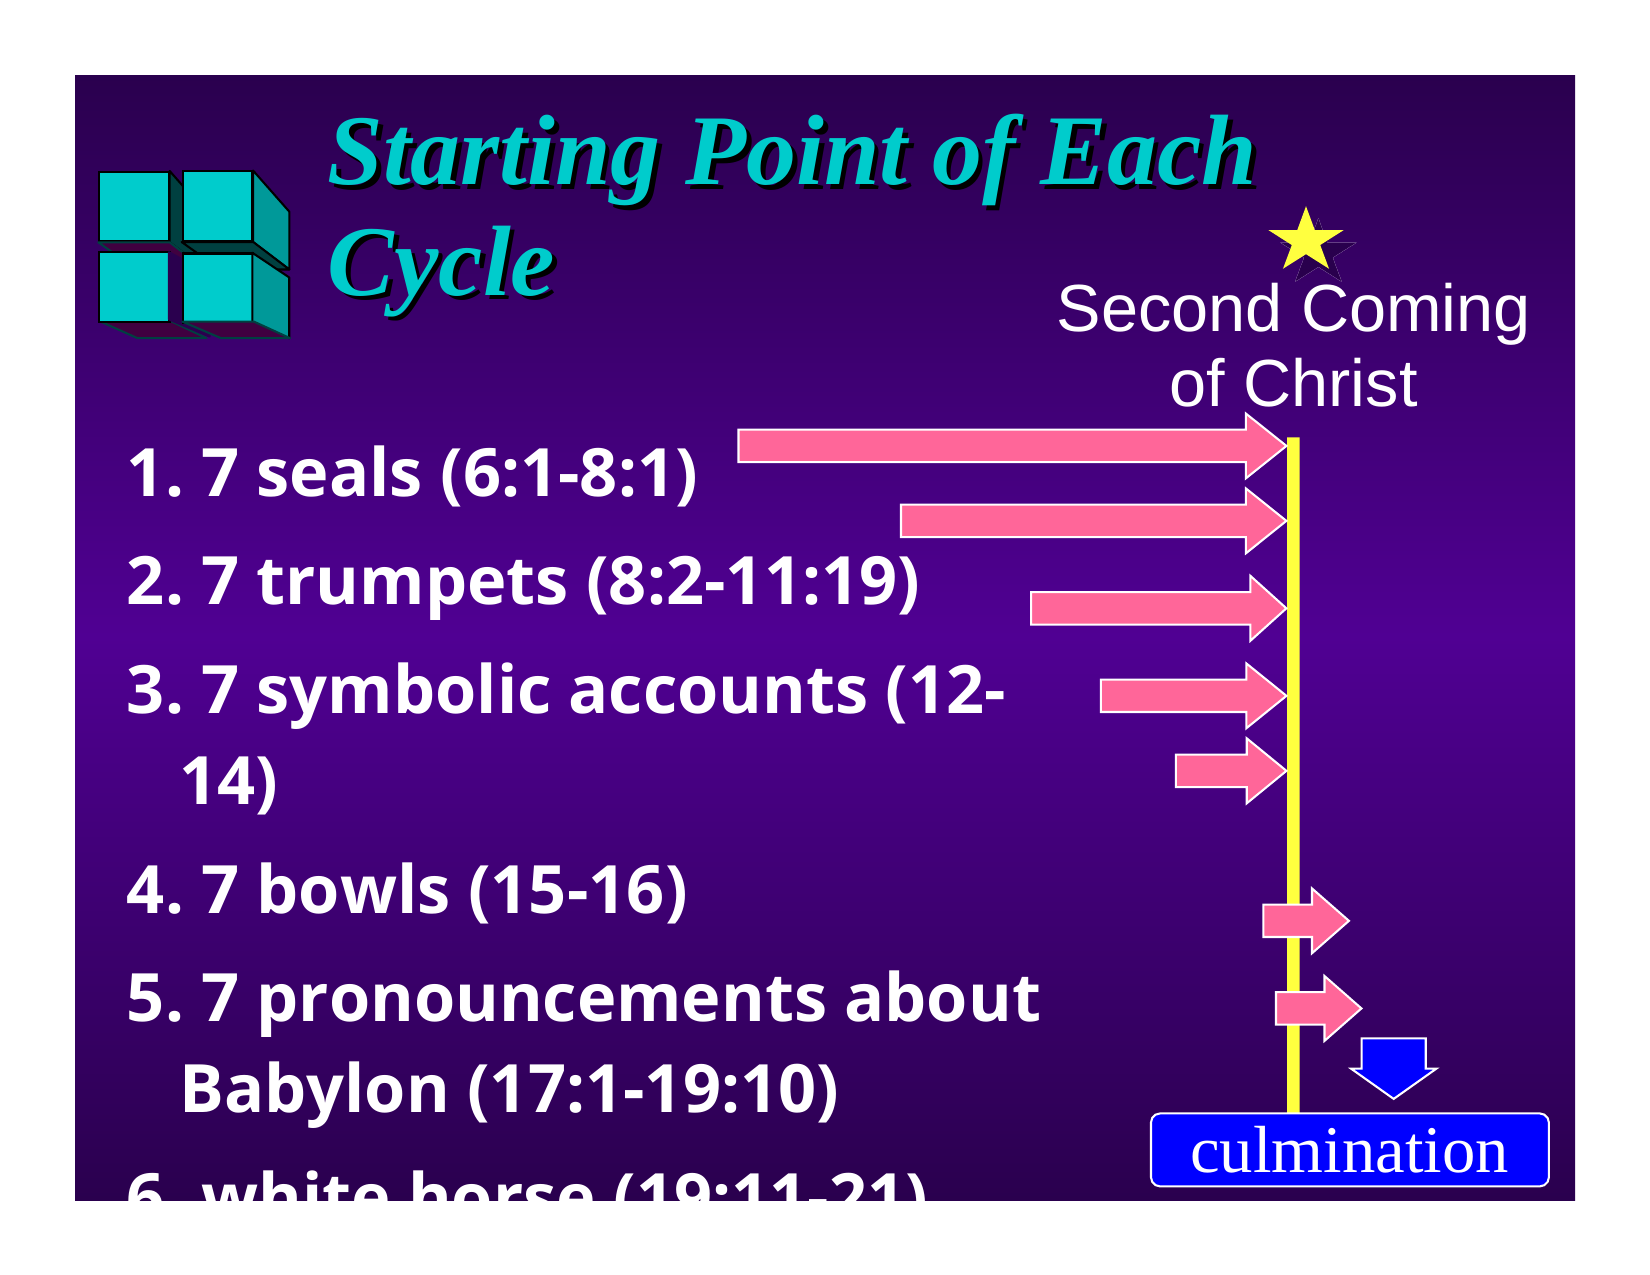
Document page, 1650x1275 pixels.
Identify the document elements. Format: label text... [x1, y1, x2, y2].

text_box [1351, 1038, 1437, 1099]
text_box culmination [1150, 1113, 1549, 1187]
title Starting Point of Each Cycle [312, 69, 1525, 344]
list 1. 7 seals (6:1-8:1) 2. 7 trumpets (8:2-11:19) 3. 7 symbolic accounts (12-14) 4. 7 bowls (15-16) 5. 7 pronouncements about Babylon (17:1-19:10) 6. white horse (19:11-21) 7. white throne (20:1-15) [112, 417, 1069, 1240]
text_box [738, 413, 1362, 1113]
text_box Second Coming of Christ [1042, 264, 1546, 428]
text_box [1268, 206, 1344, 269]
